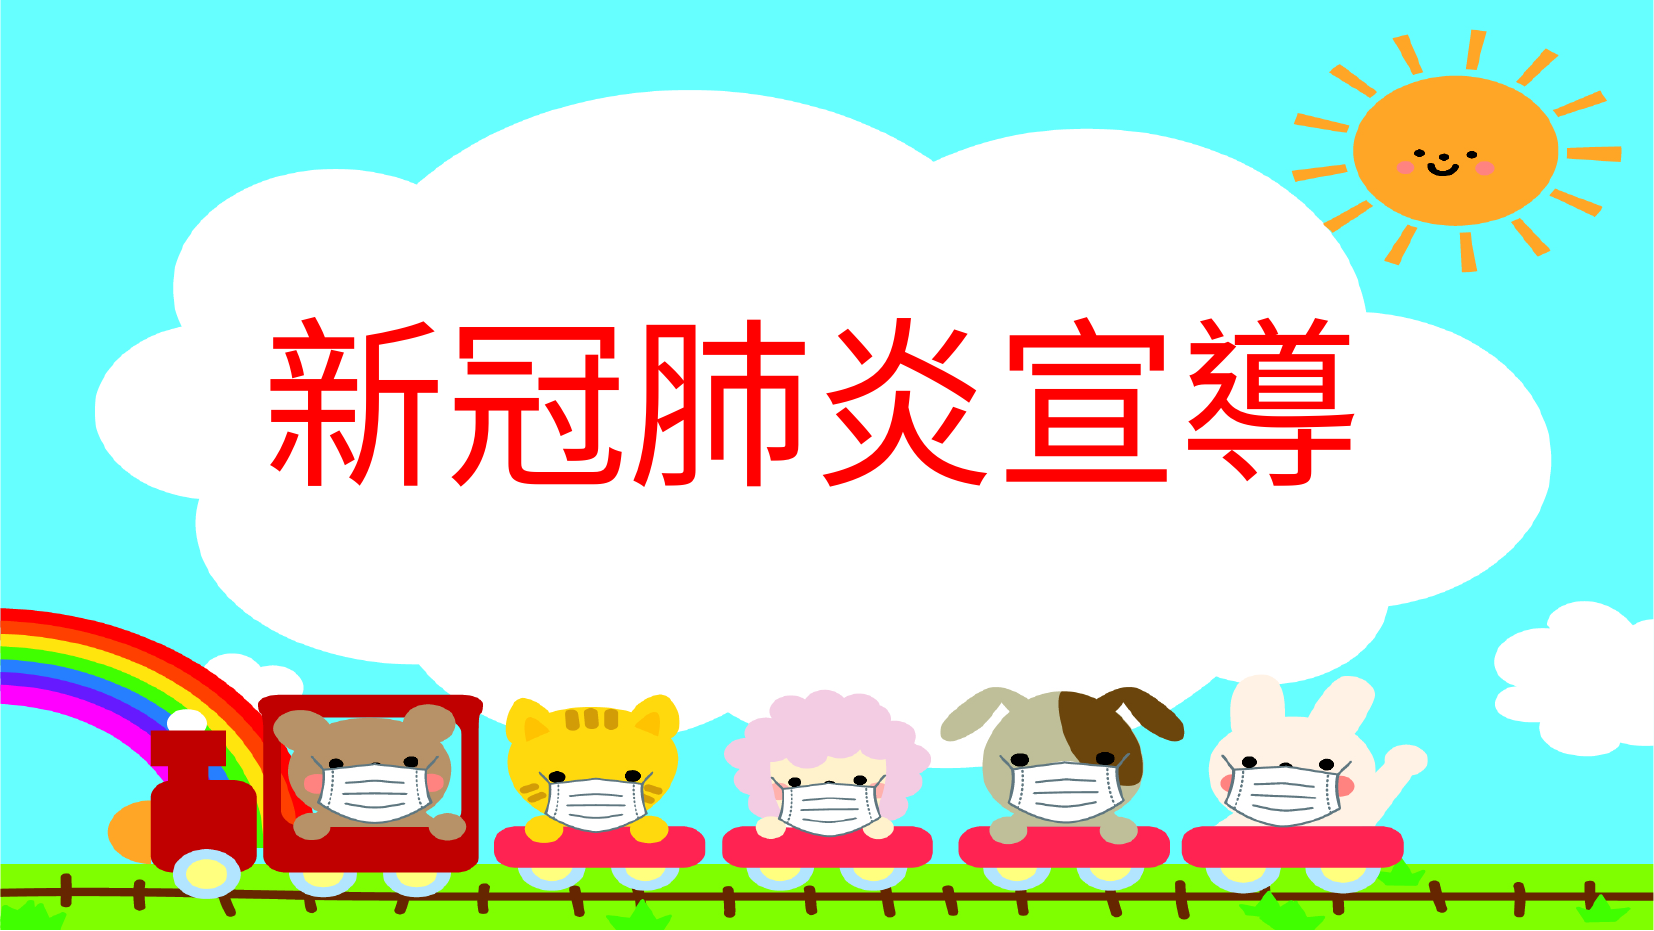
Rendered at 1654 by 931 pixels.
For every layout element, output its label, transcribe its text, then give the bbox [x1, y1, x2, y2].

title 新冠肺炎宣導 [11, 300, 1614, 485]
picture [0, 0, 1654, 931]
